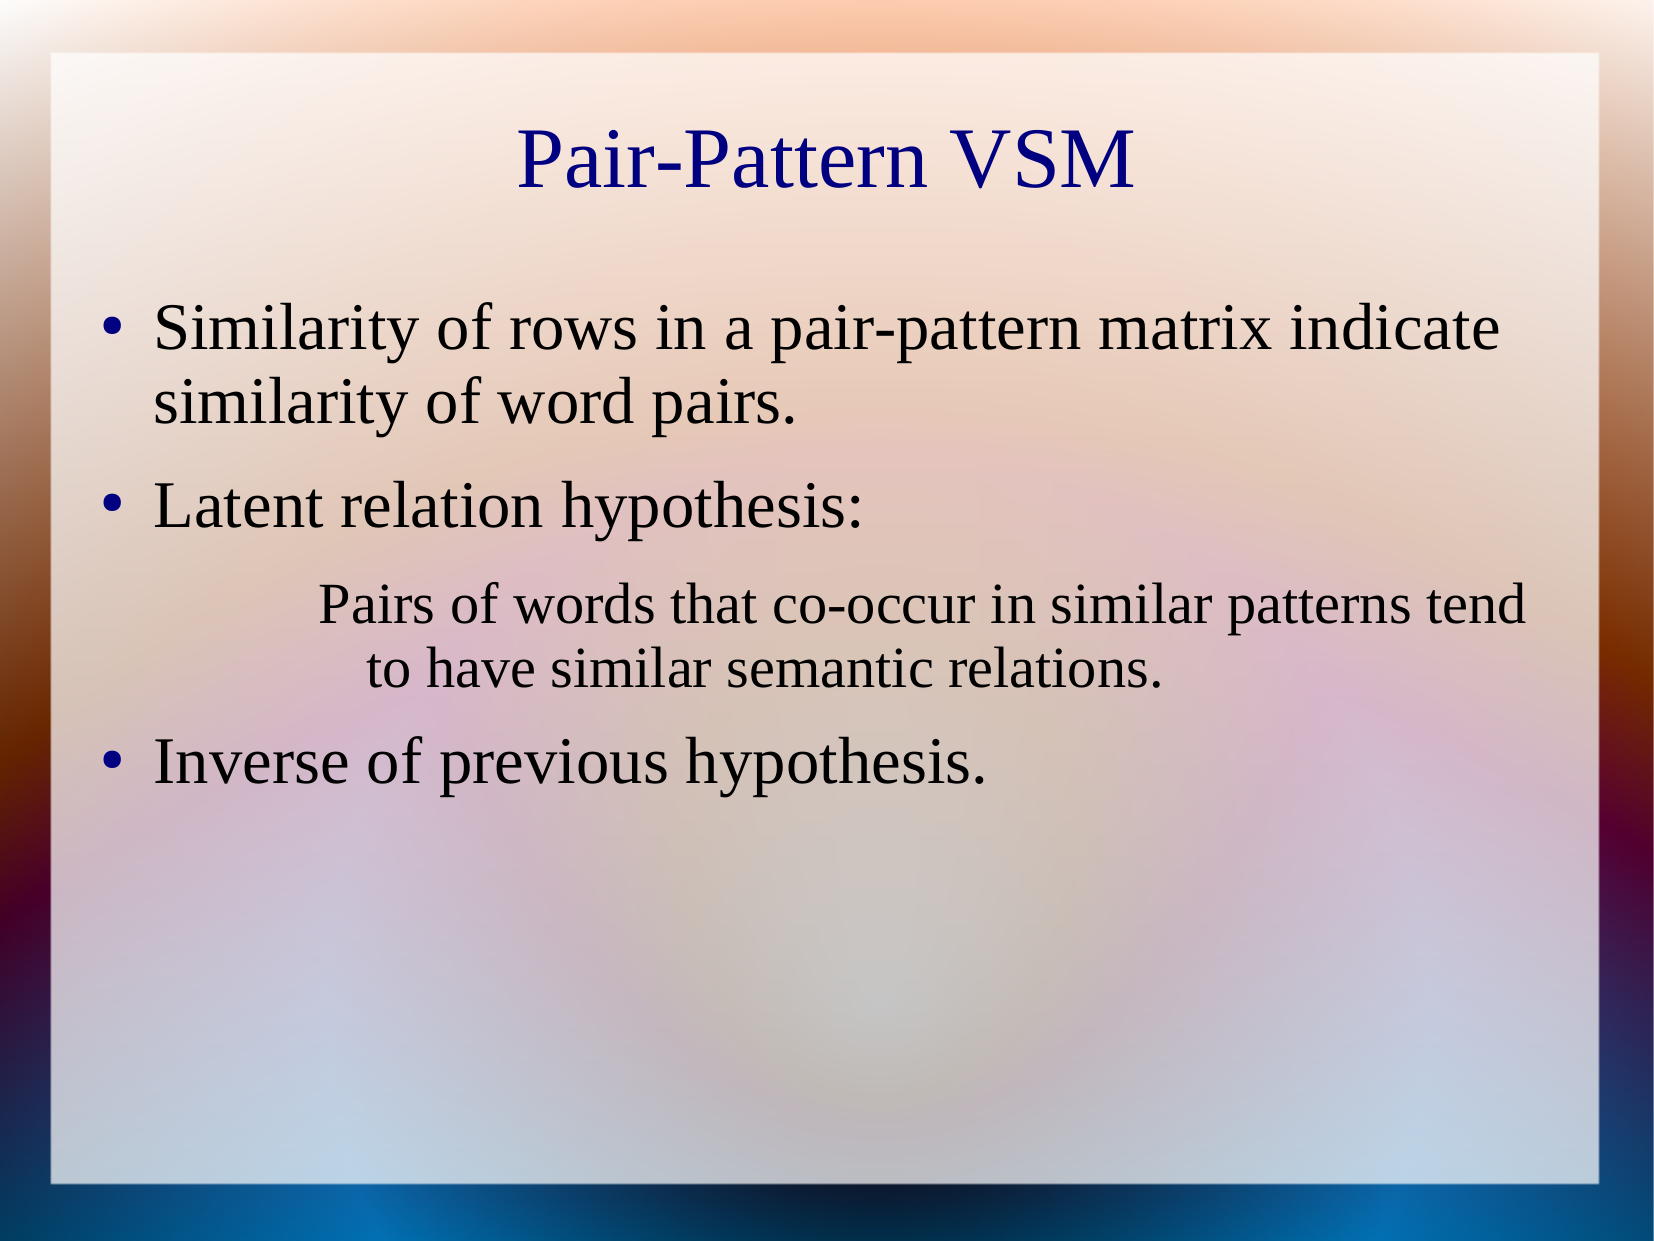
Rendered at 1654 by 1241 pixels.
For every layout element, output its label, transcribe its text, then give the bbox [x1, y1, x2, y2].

picture [0, 0, 1654, 1241]
title Pair-Pattern VSM [82, 55, 1571, 263]
list Similarity of rows in a pair-pattern matrix indicate similarity of word pairs. Latent relation hypothesis: Pairs of words that co-occur in similar patterns tend to have similar semantic relations. Inverse of previous hypothesis. [82, 290, 1571, 1034]
